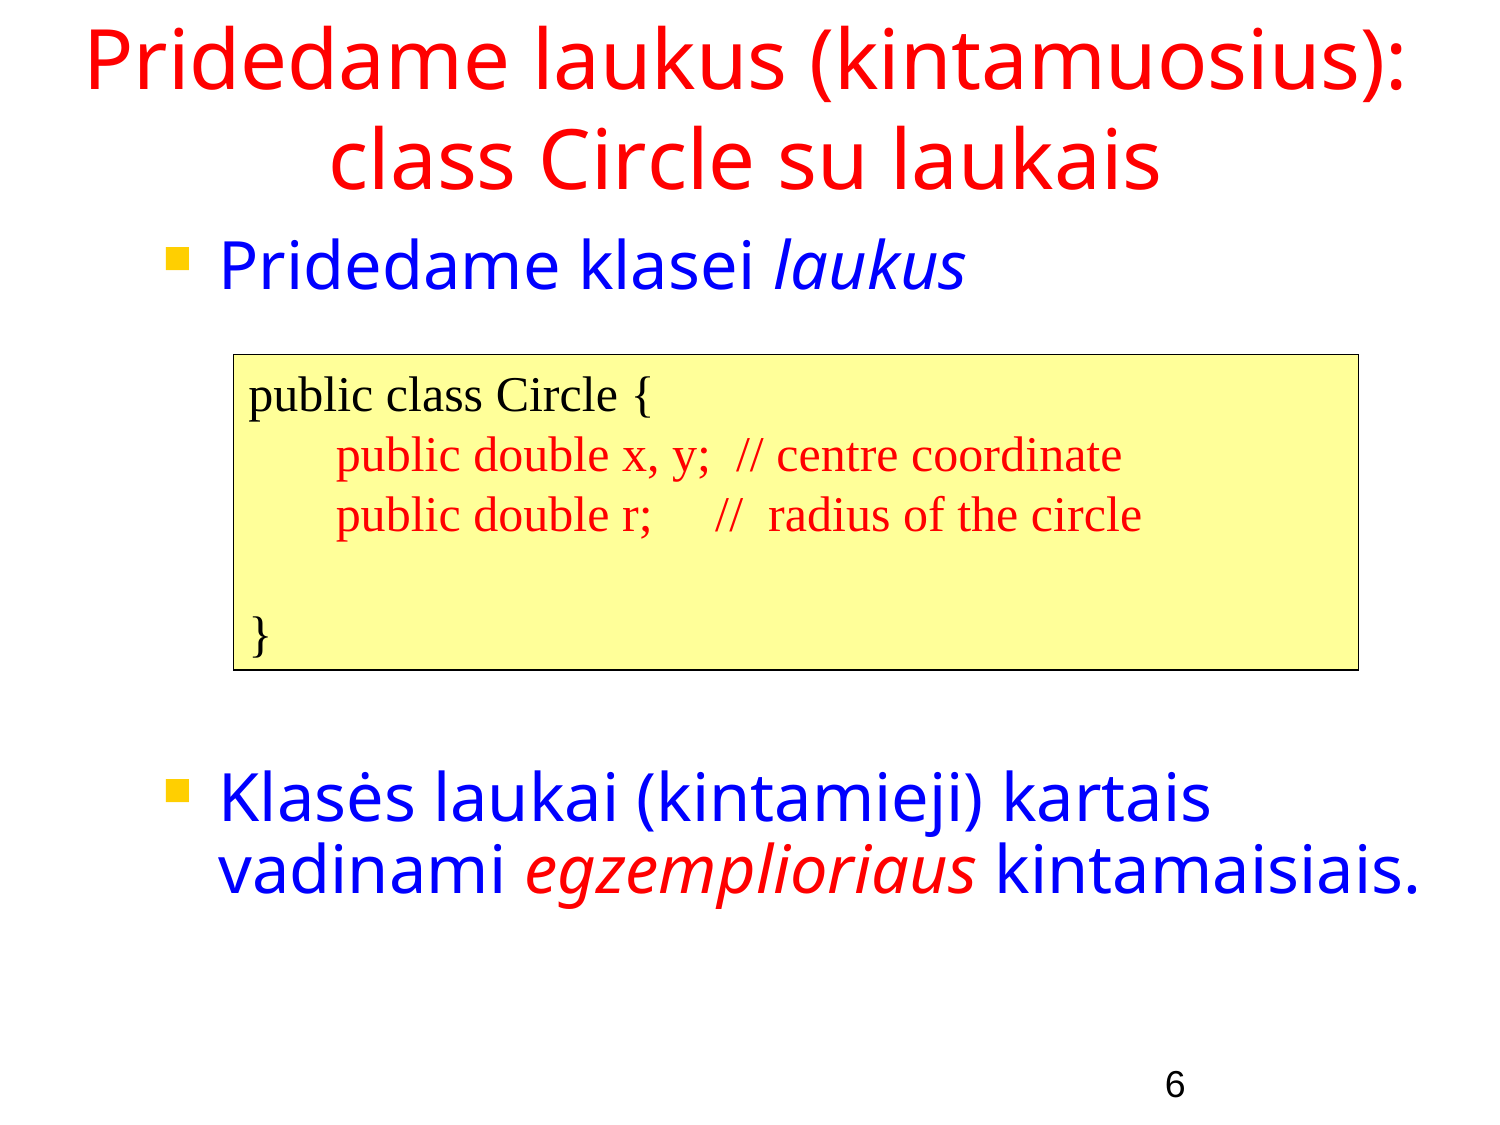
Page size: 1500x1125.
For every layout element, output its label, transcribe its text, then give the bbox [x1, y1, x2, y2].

title Pridedame laukus (kintamuosius): class Circle su laukais [24, 0, 1468, 214]
list Pridedame klasei laukus Klasės laukai (kintamieji) kartais vadinami egzemplioriaus kintamaisiais. [147, 224, 1473, 1004]
text_box public class Circle { public double x, y; // centre coordinate public double r; // radius of the circle } [233, 354, 1359, 670]
